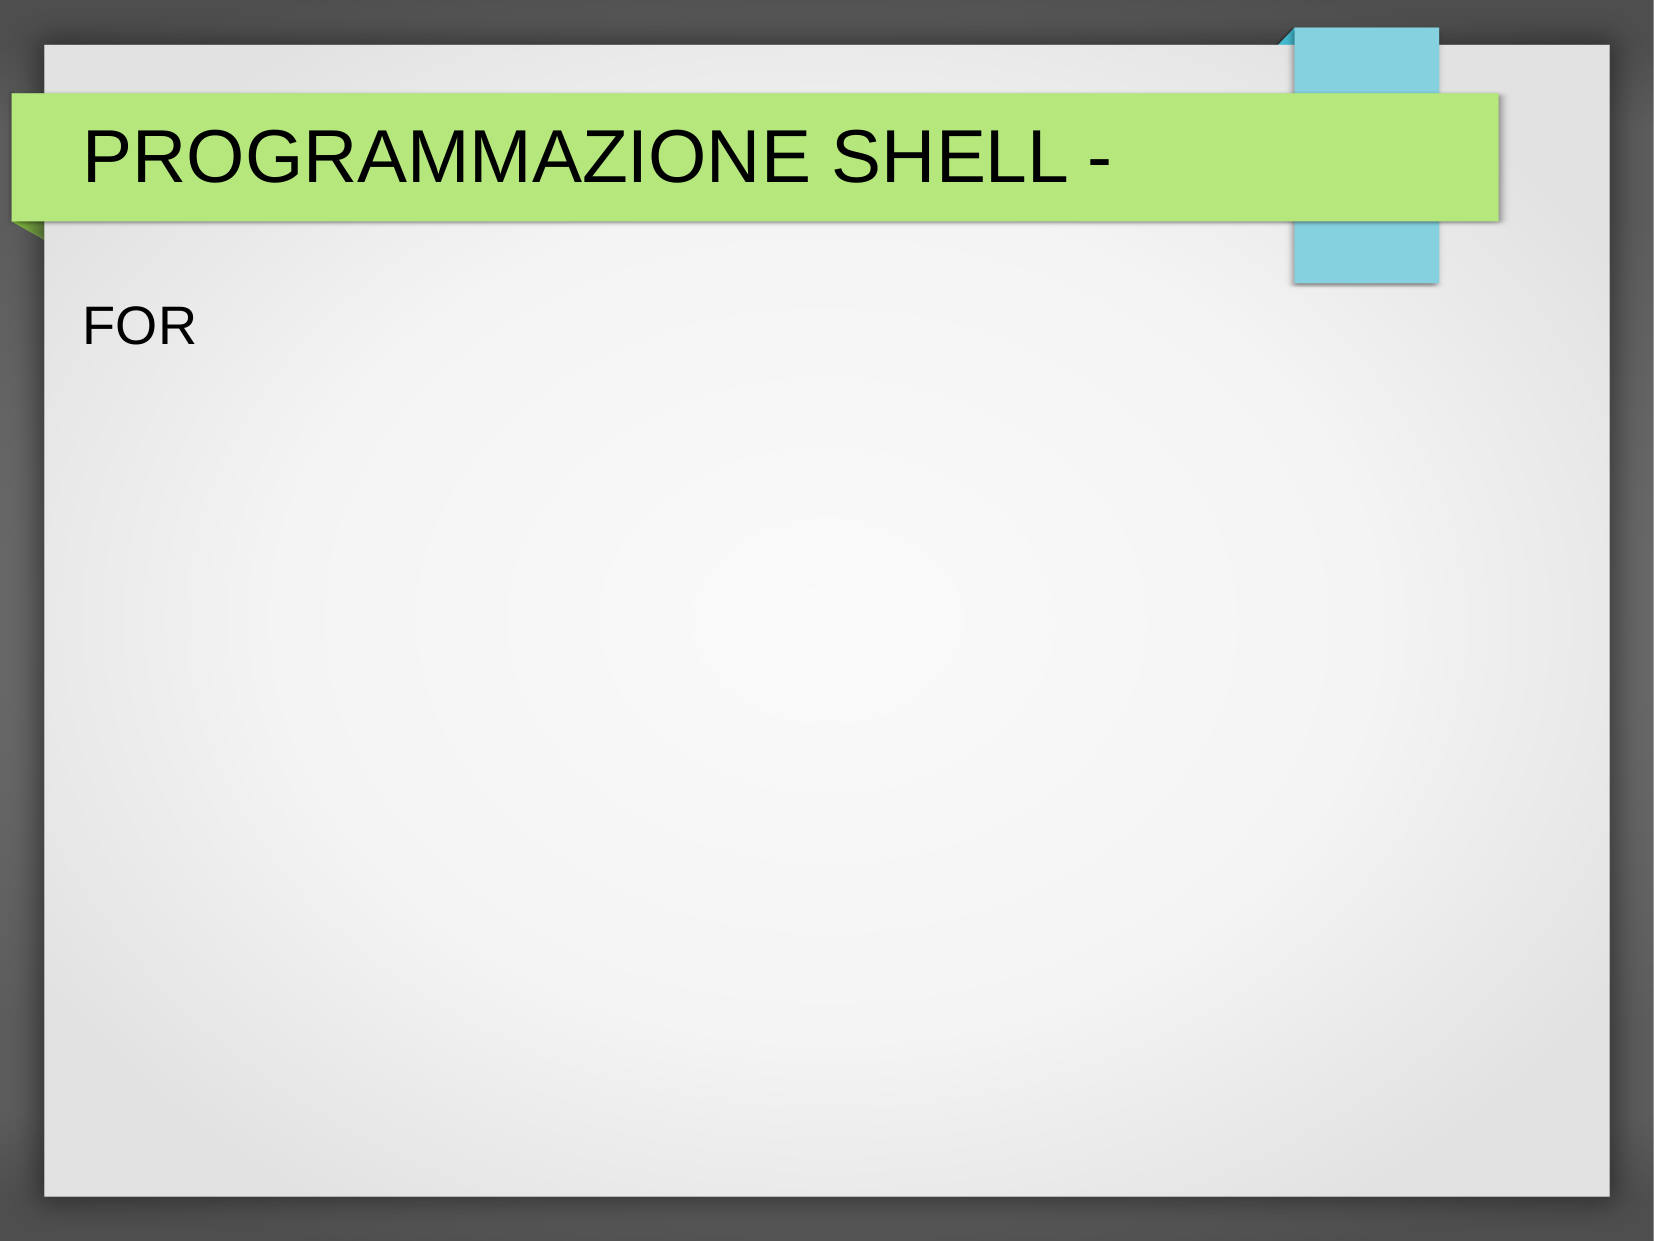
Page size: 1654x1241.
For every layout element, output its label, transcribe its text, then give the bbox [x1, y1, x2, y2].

list FOR [82, 290, 1571, 1010]
picture [0, 0, 1654, 1241]
title PROGRAMMAZIONE SHELL - [82, 49, 1571, 257]
